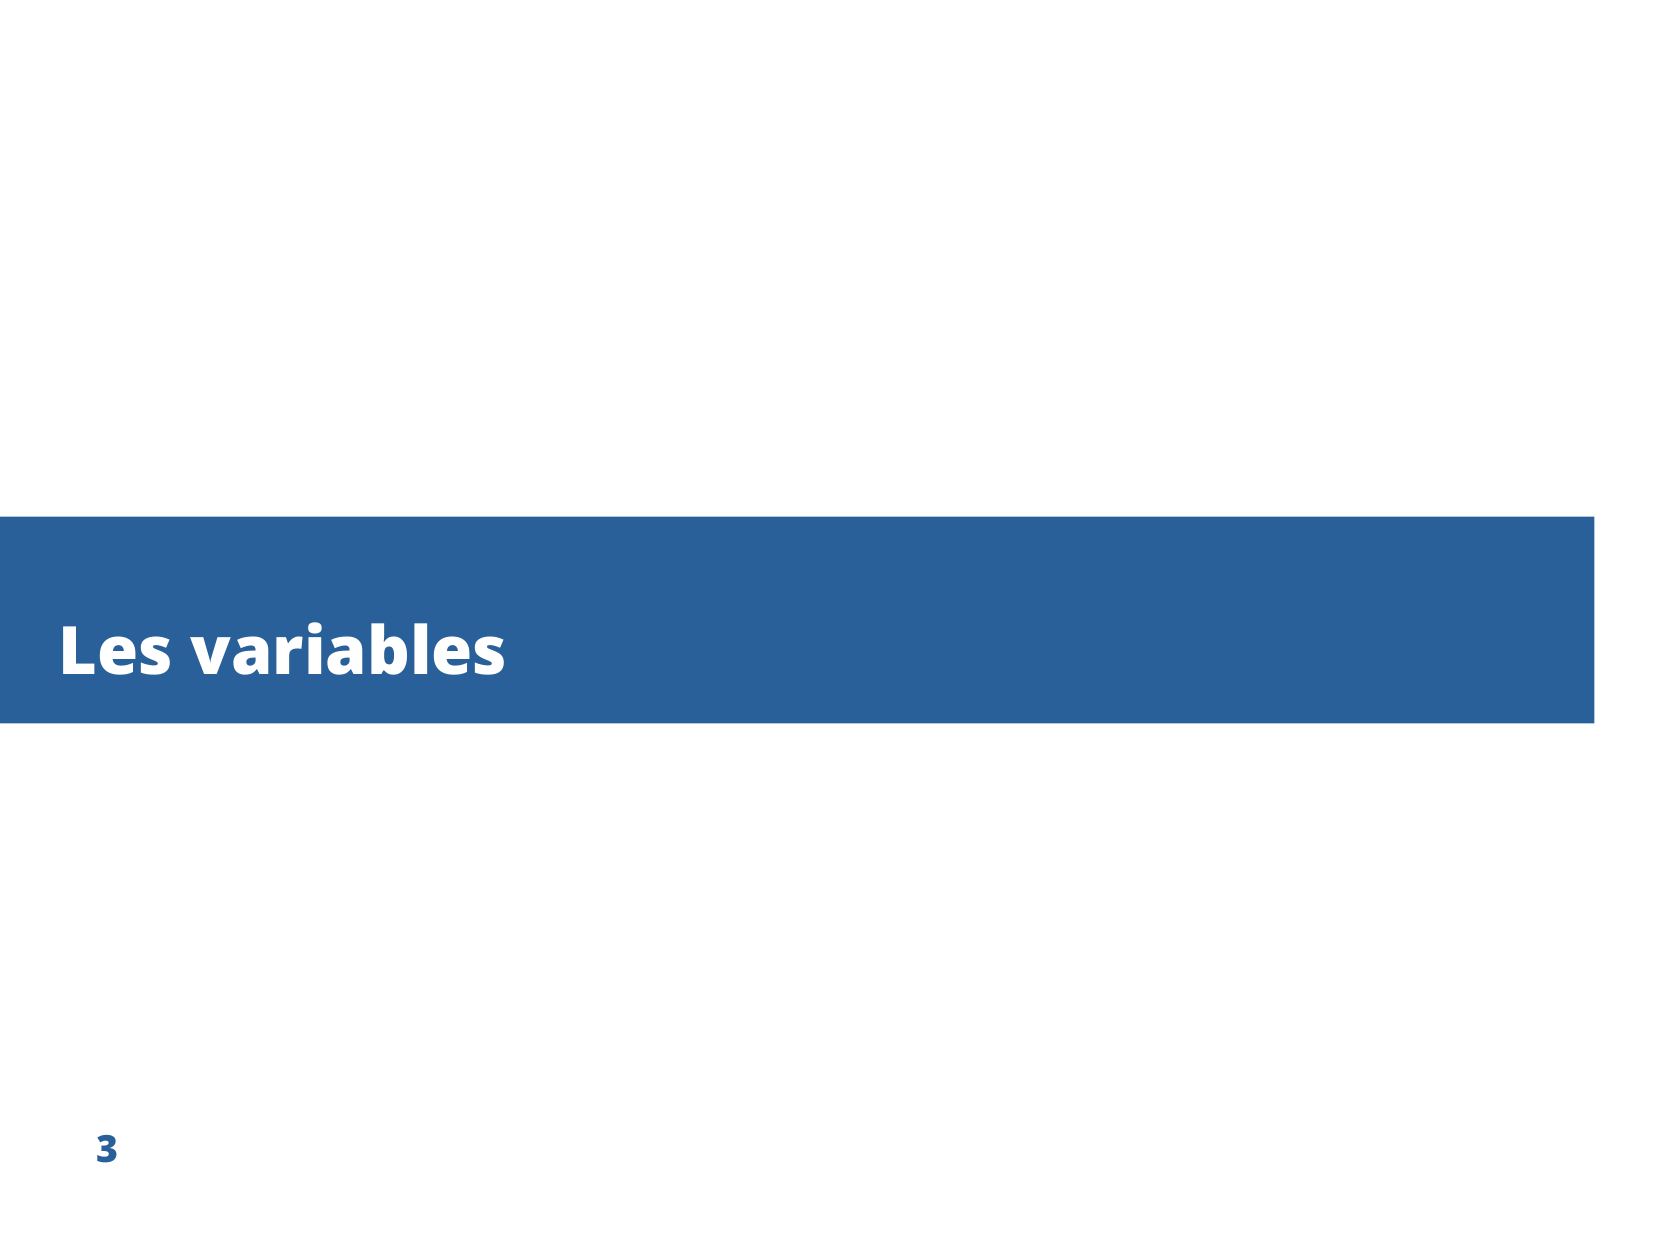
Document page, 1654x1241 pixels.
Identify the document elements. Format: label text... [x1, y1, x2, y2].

title Les variables [59, 546, 1595, 694]
